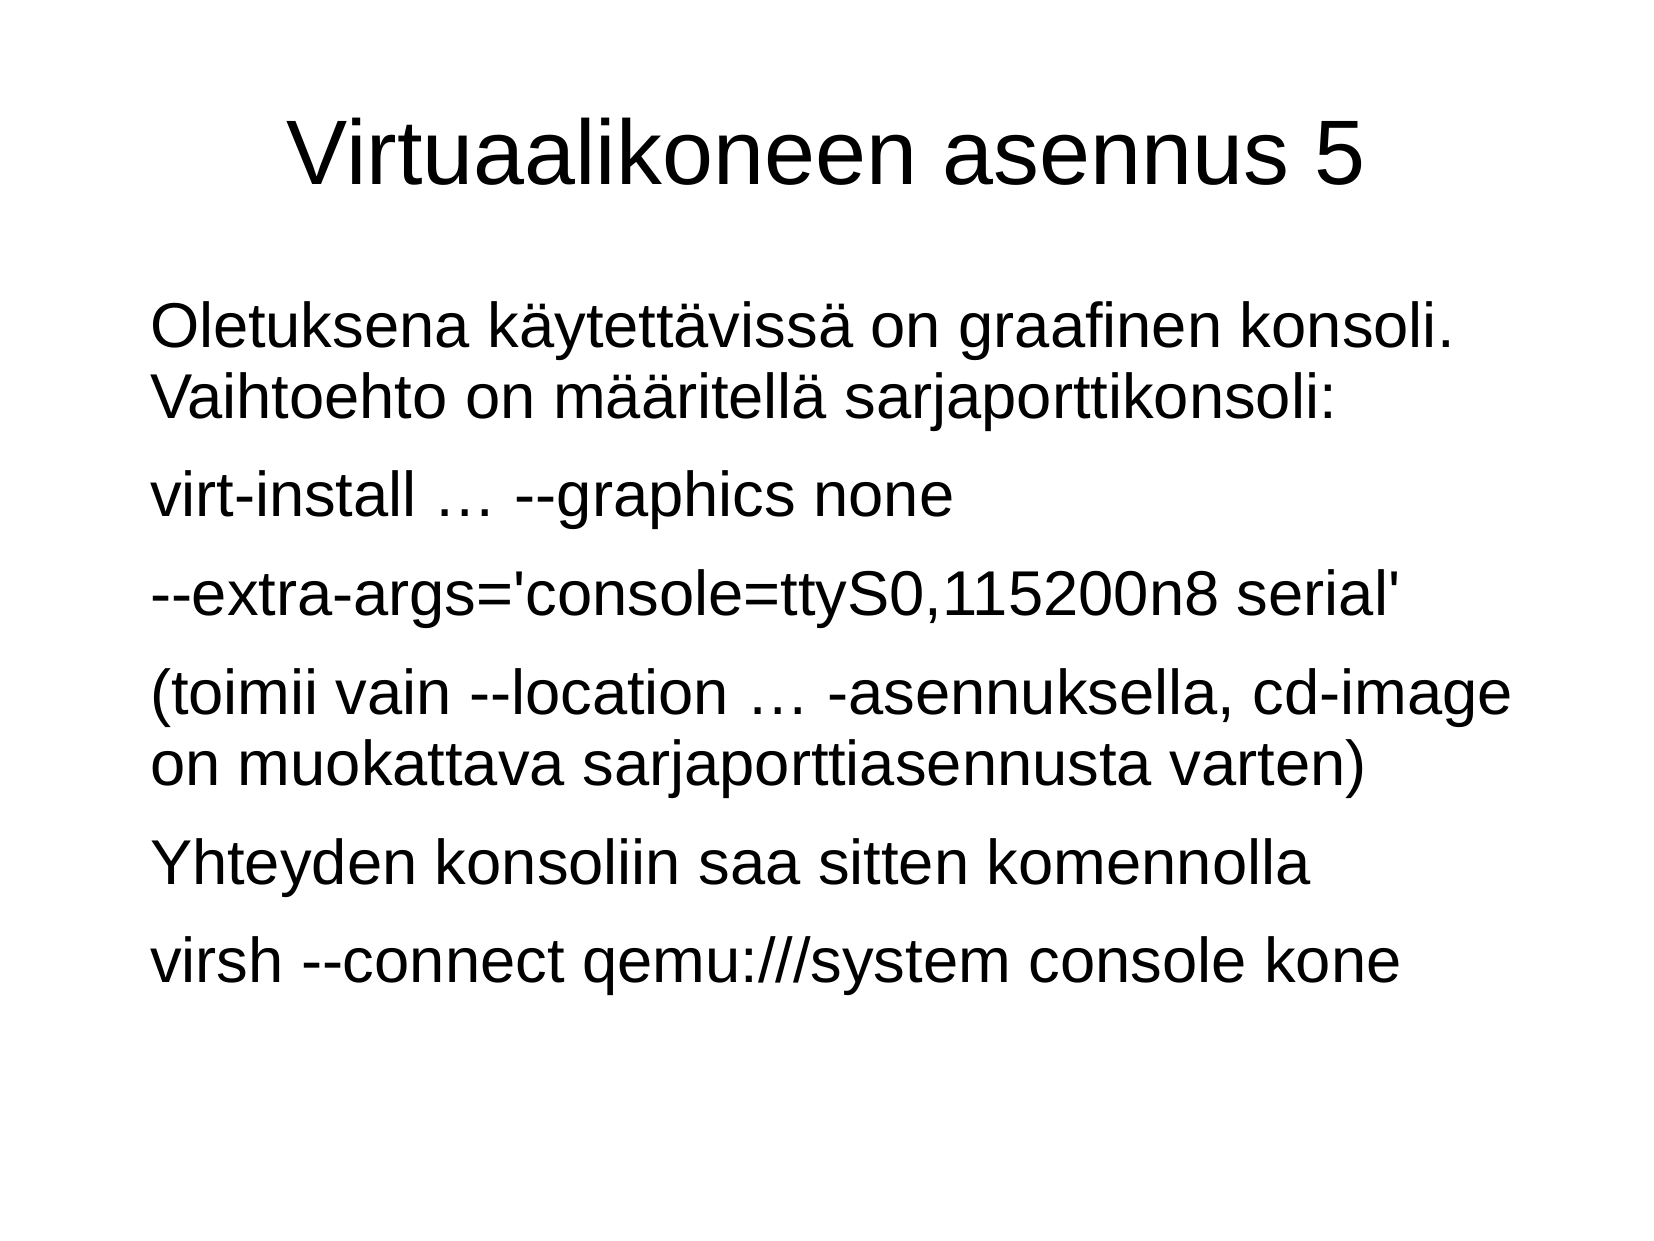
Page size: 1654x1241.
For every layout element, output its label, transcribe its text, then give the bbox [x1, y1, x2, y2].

list Oletuksena käytettävissä on graafinen konsoli. Vaihtoehto on määritellä sarjaporttikonsoli: virt-install … --graphics none --extra-args='console=ttyS0,115200n8 serial' (toimii vain --location … -asennuksella, cd-image on muokattava sarjaporttiasennusta varten) Yhteyden konsoliin saa sitten komennolla virsh --connect qemu:///system console kone [82, 290, 1571, 1010]
title Virtuaalikoneen asennus 5 [82, 49, 1571, 257]
